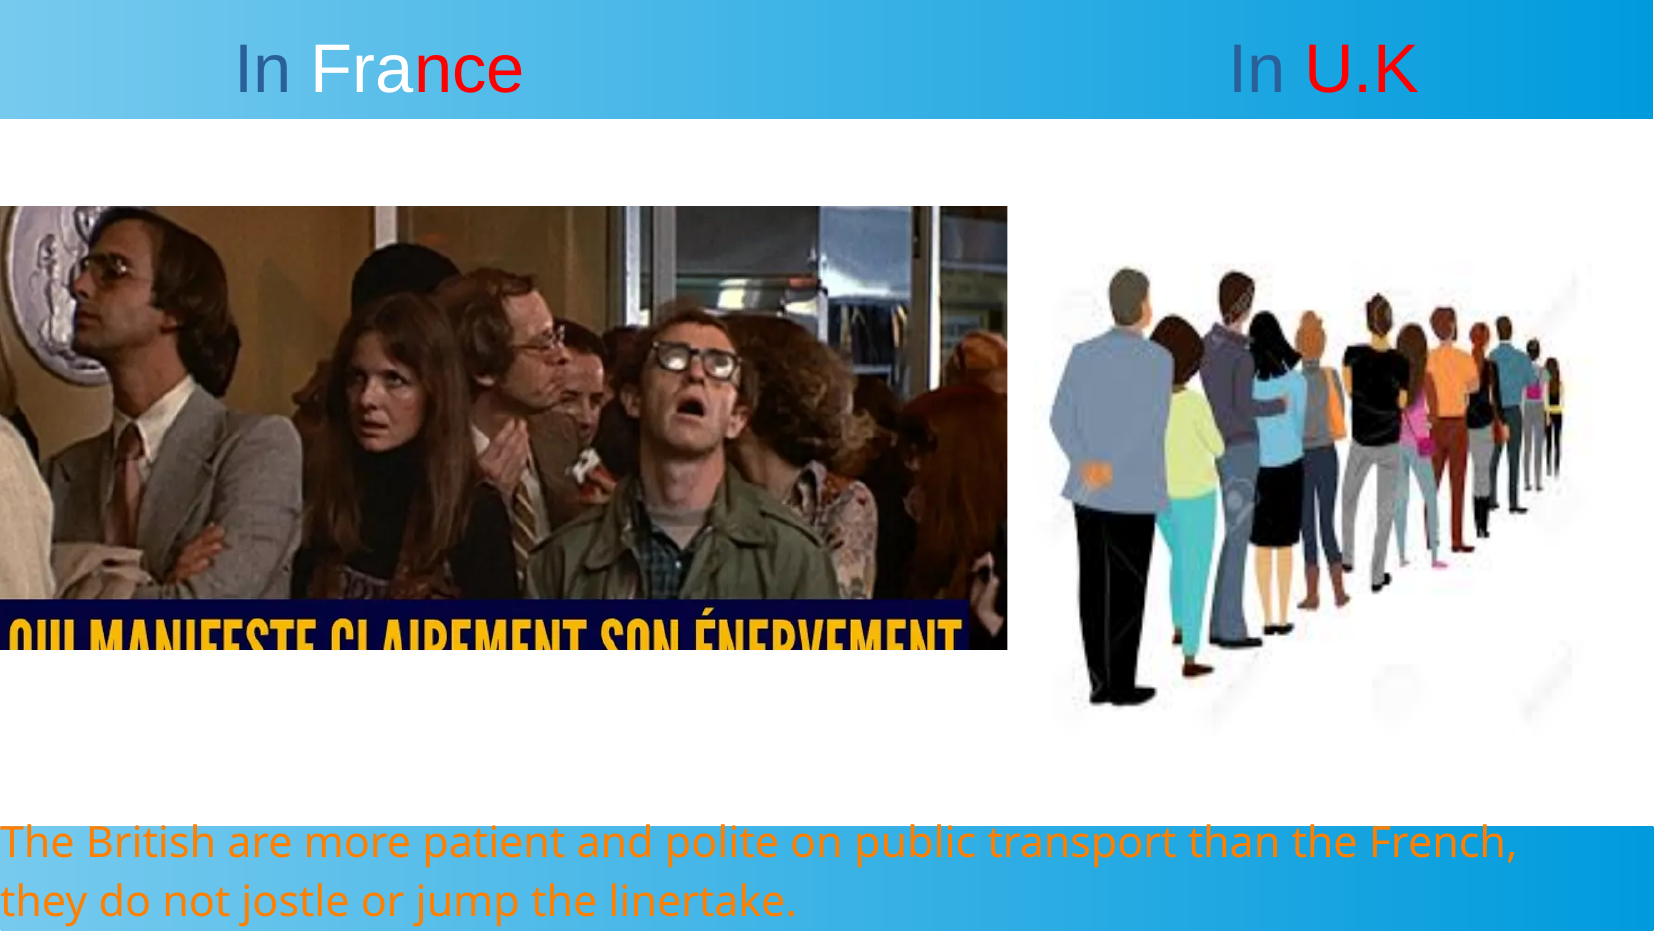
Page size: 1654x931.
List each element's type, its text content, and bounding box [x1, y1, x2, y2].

picture [1033, 206, 1595, 739]
list The British are more patient and polite on public transport than the French, they do not jostle or jump the linertake. [0, 812, 1536, 931]
picture [0, 206, 1008, 650]
title In France In U.K [59, 29, 1595, 108]
